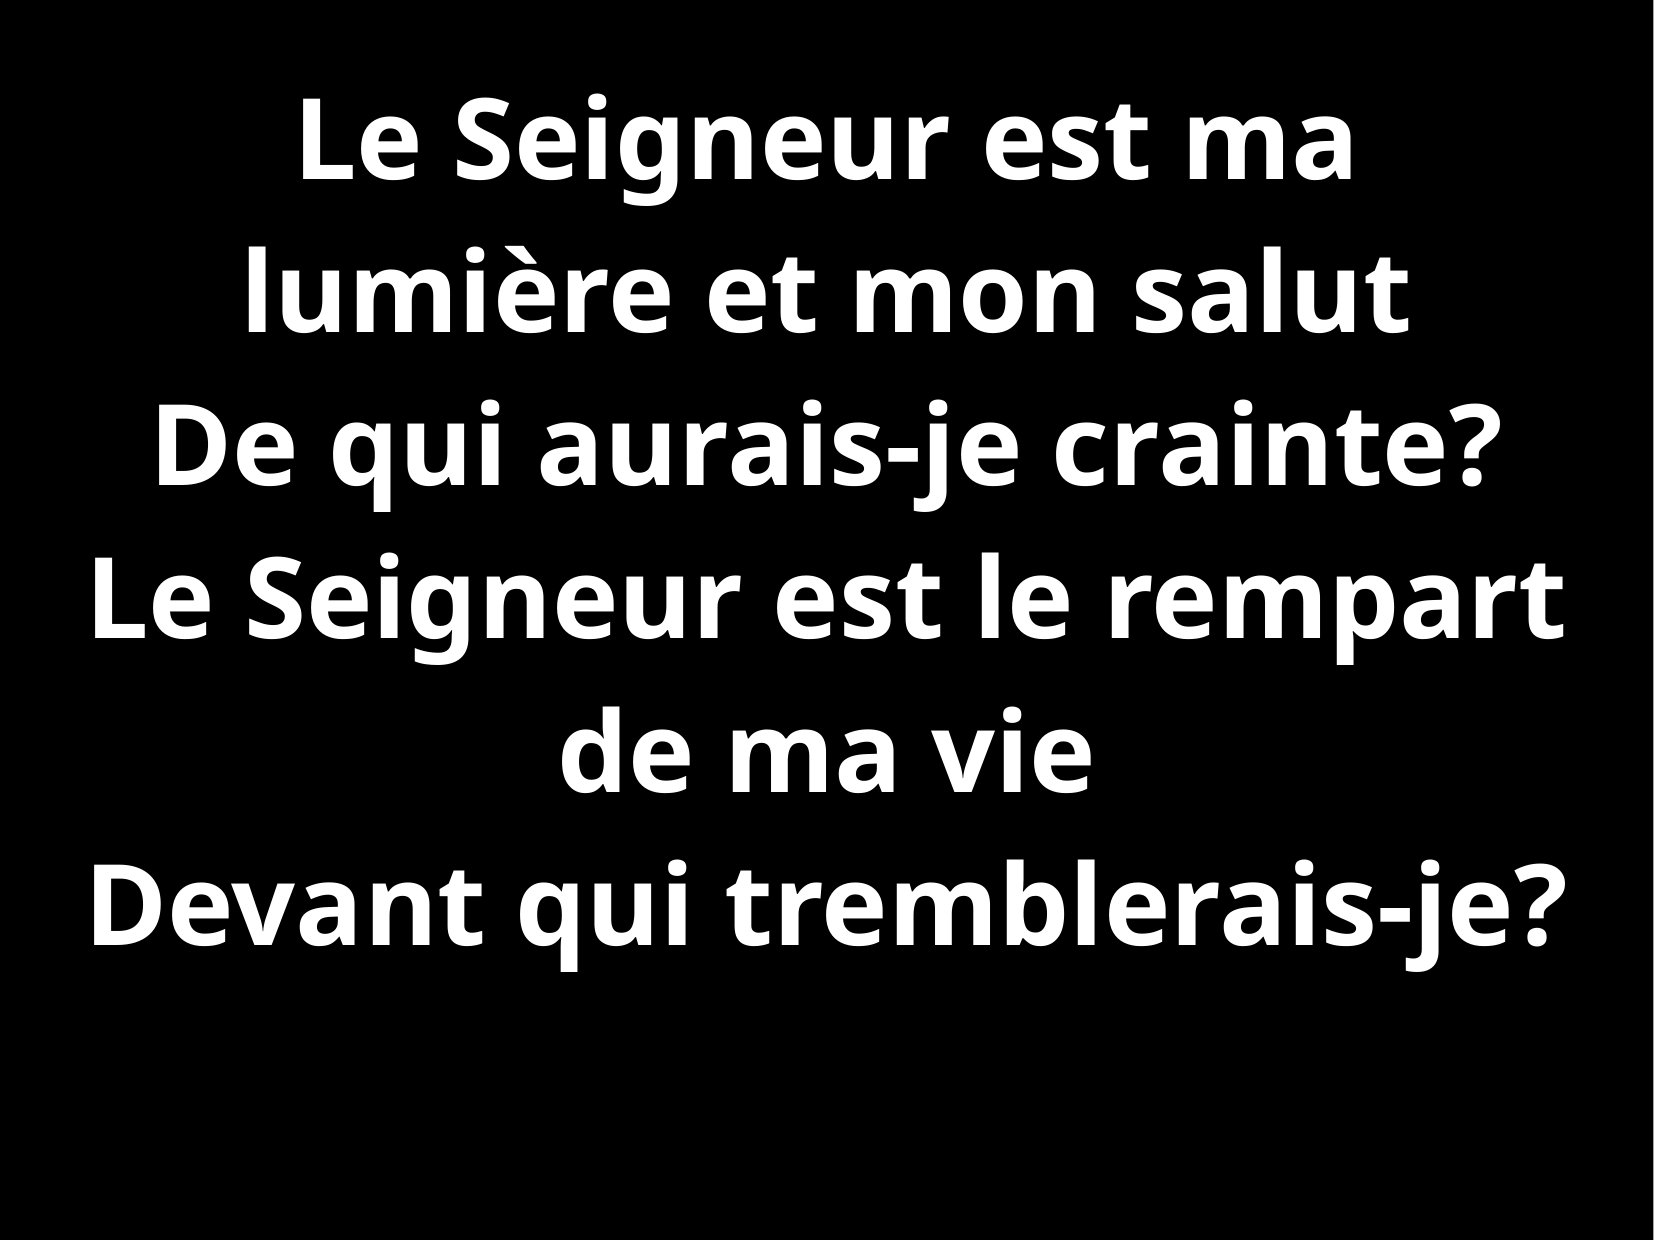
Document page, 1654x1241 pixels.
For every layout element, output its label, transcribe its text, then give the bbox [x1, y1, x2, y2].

list Le Seigneur est ma lumière et mon salut De qui aurais-je crainte? Le Seigneur est le rempart de ma vie Devant qui tremblerais-je? [82, 59, 1571, 1157]
